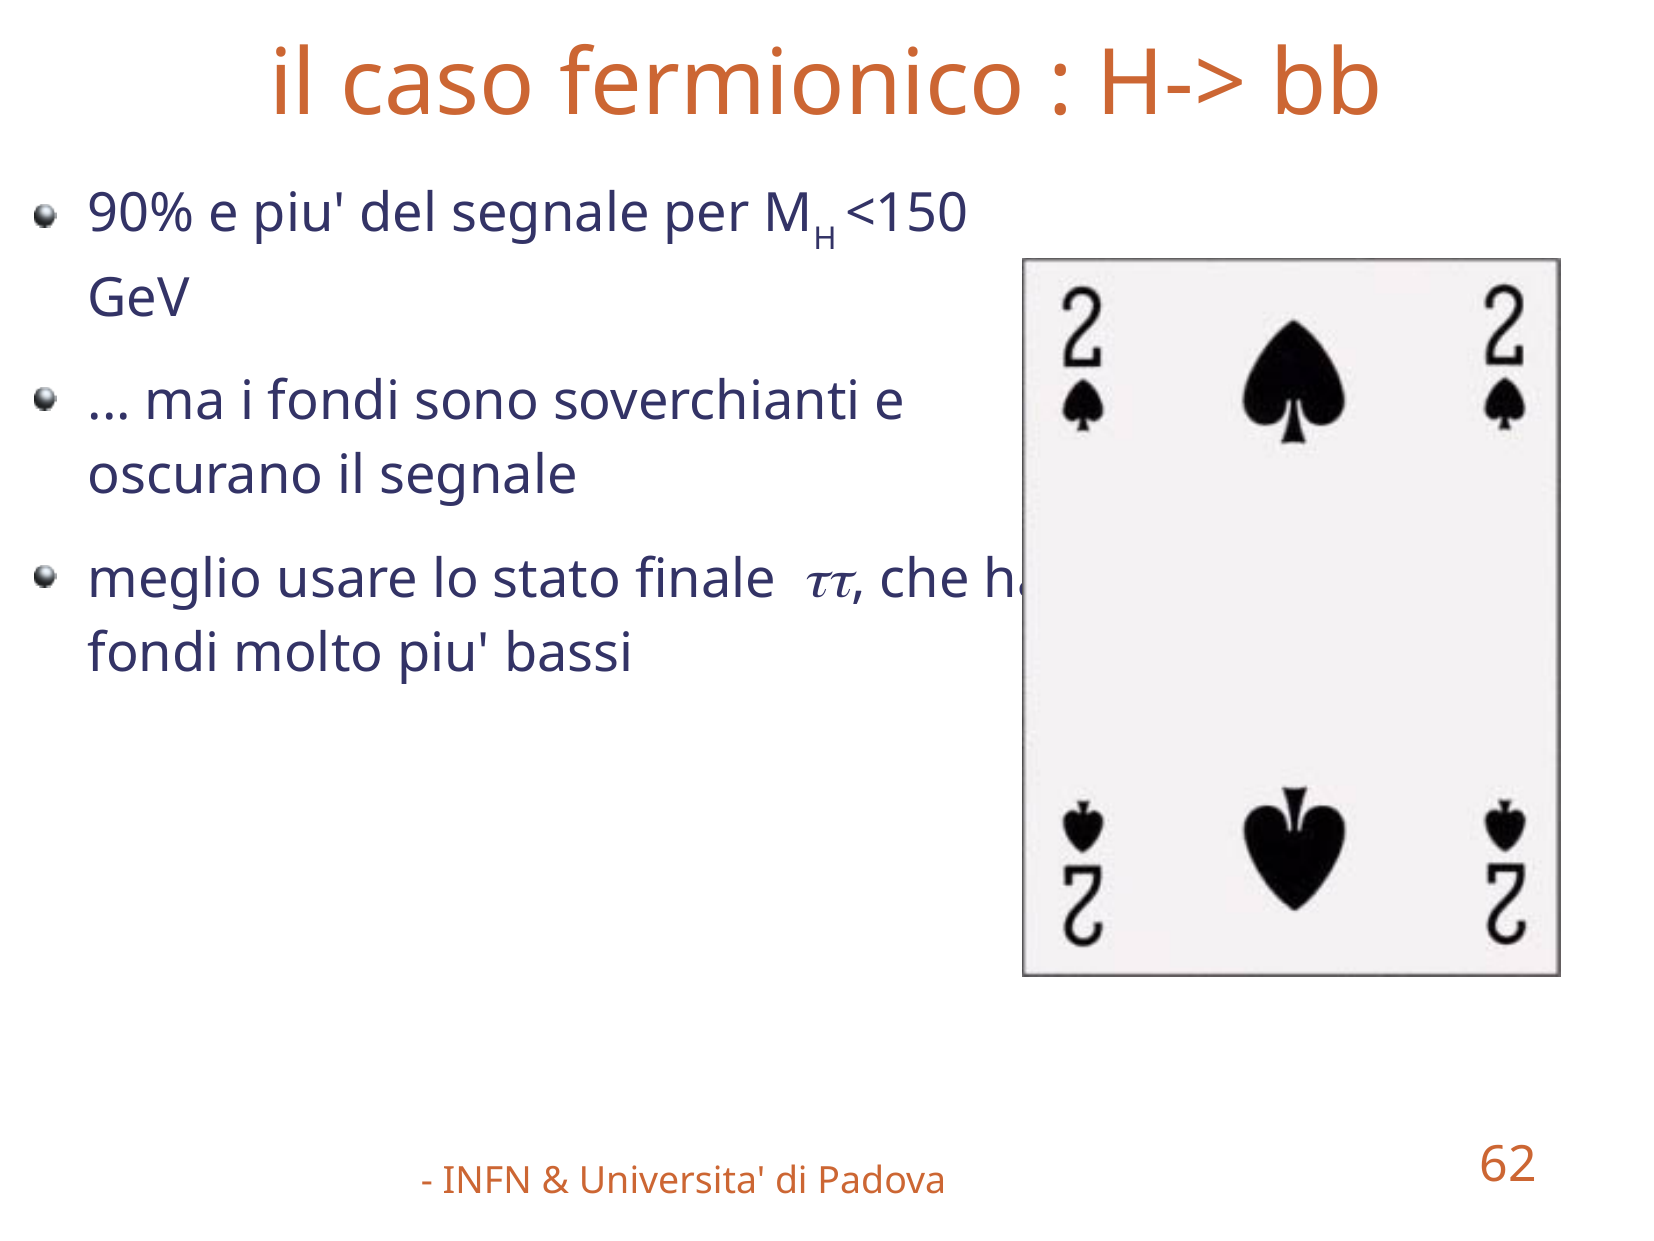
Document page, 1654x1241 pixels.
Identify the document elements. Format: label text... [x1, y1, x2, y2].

list 90% e piu' del segnale per MH <150 GeV ... ma i fondi sono soverchianti e oscurano il segnale meglio usare lo stato finale tt, che ha fondi molto piu' bassi [16, 173, 1051, 1095]
title il caso fermionico : H-> bb [41, 8, 1613, 151]
picture [1022, 258, 1561, 977]
